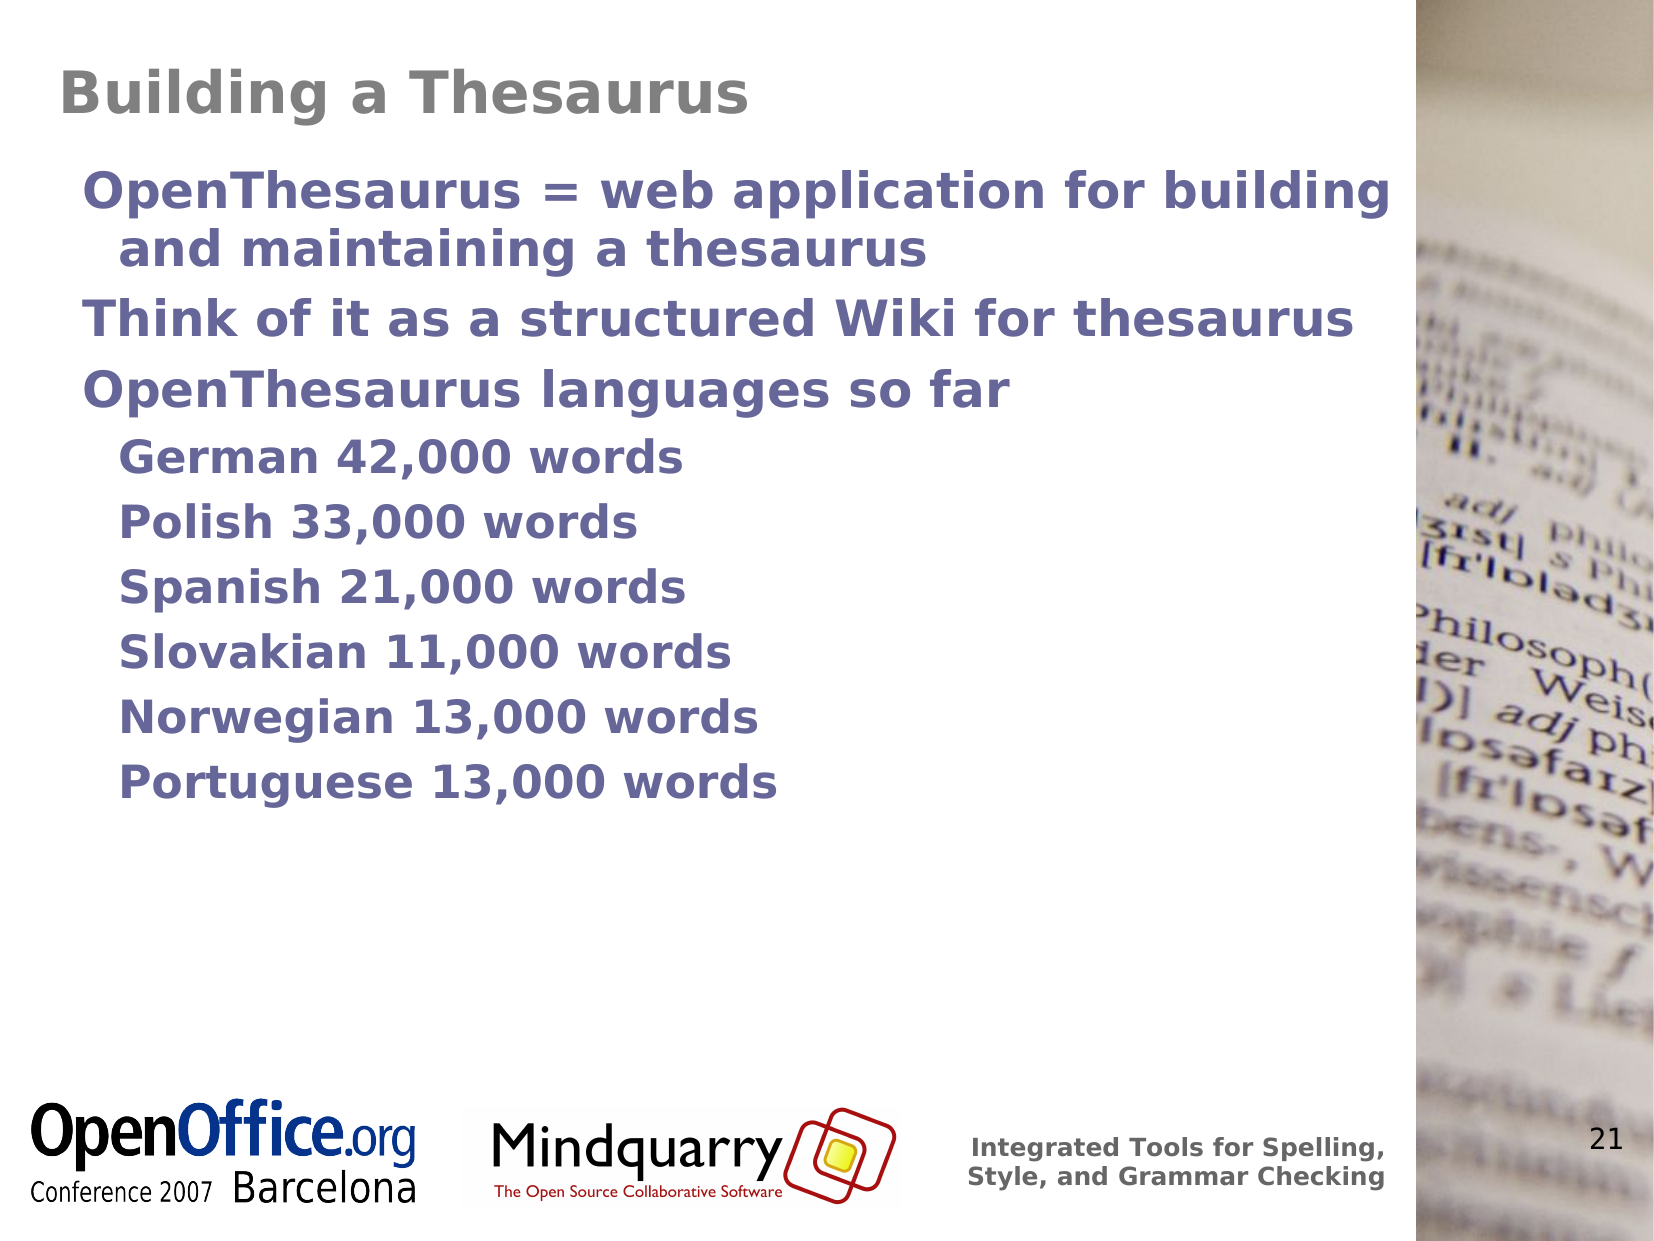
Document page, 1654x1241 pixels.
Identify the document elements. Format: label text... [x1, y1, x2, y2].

picture [460, 1107, 901, 1208]
list Building a Thesaurus OpenThesaurus = web application for building and maintaining a thesaurus Think of it as a structured Wiki for thesaurus OpenThesaurus languages so far German 42,000 words Polish 33,000 words Spanish 21,000 words Slovakian 11,000 words Norwegian 13,000 words Portuguese 13,000 words [59, 59, 1418, 937]
picture [1416, 0, 1654, 1241]
picture [31, 1098, 415, 1203]
